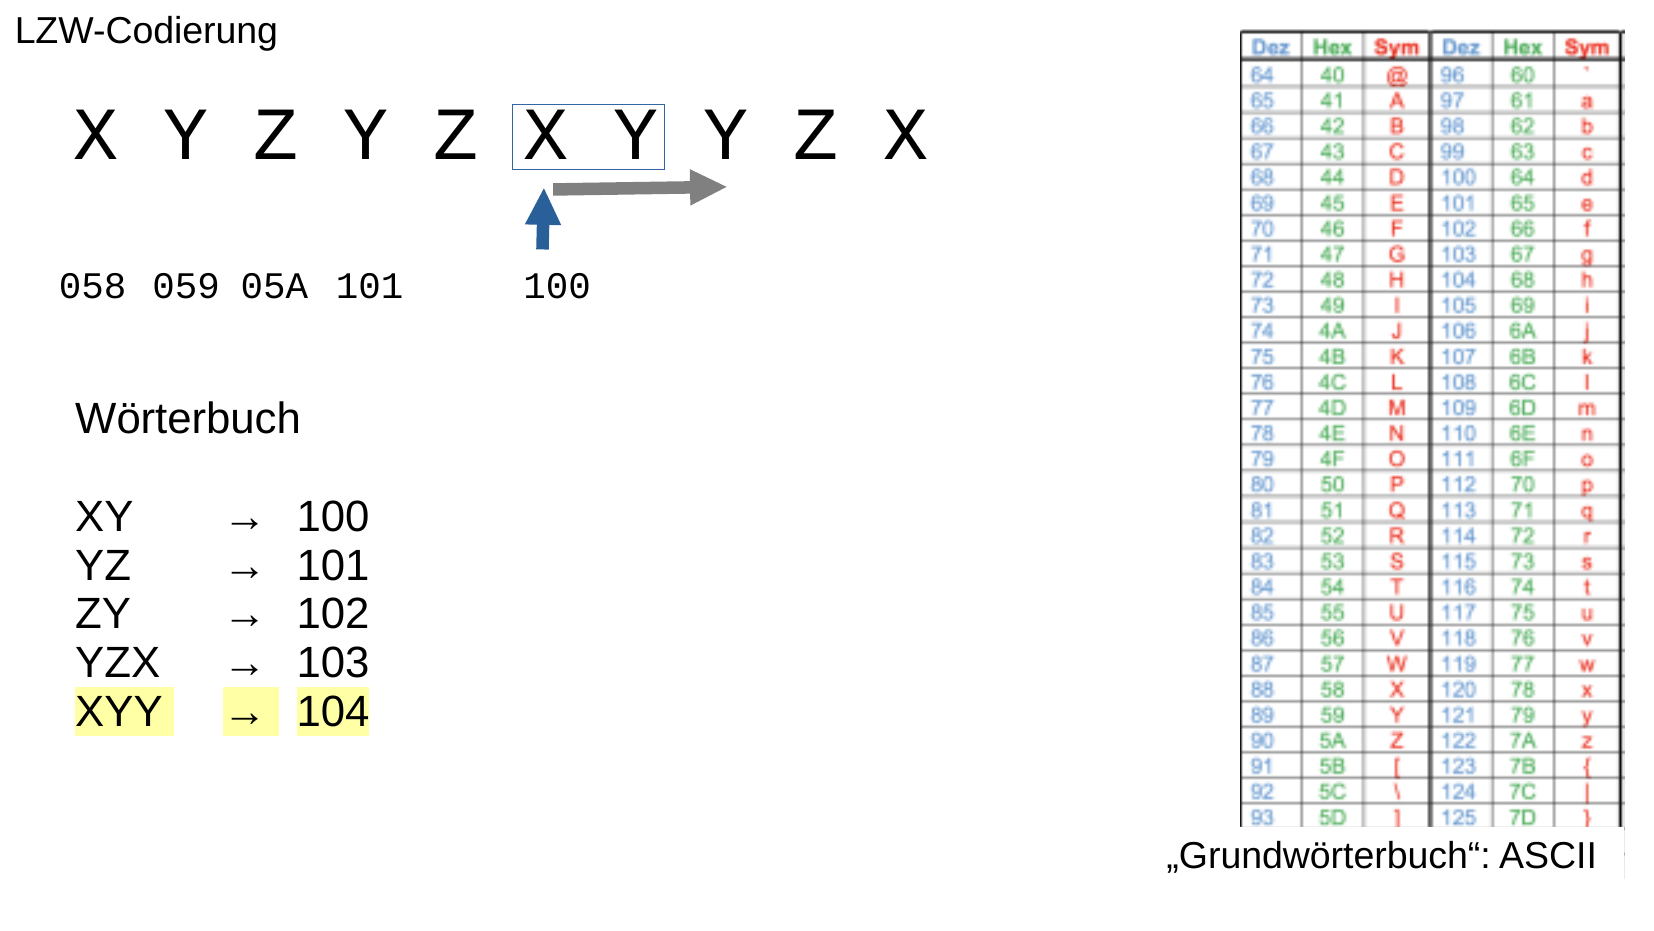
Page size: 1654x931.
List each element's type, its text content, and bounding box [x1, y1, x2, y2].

text_box Wörterbuch XY → 100 YZ → 101 ZY → 102 YZX → 103 XYY → 104 [60, 387, 465, 744]
text_box 059 [148, 259, 242, 318]
text_box X Y Z Y Z X Y Y Z X [59, 89, 975, 190]
picture [1240, 29, 1625, 826]
text_box 058 [44, 259, 148, 318]
text_box 100 [508, 260, 613, 318]
text_box „Grundwörterbuch“: ASCII [1151, 826, 1625, 886]
text_box 101 [321, 260, 425, 318]
text_box 05A [225, 260, 321, 318]
text_box LZW-Codierung [0, 2, 1241, 60]
